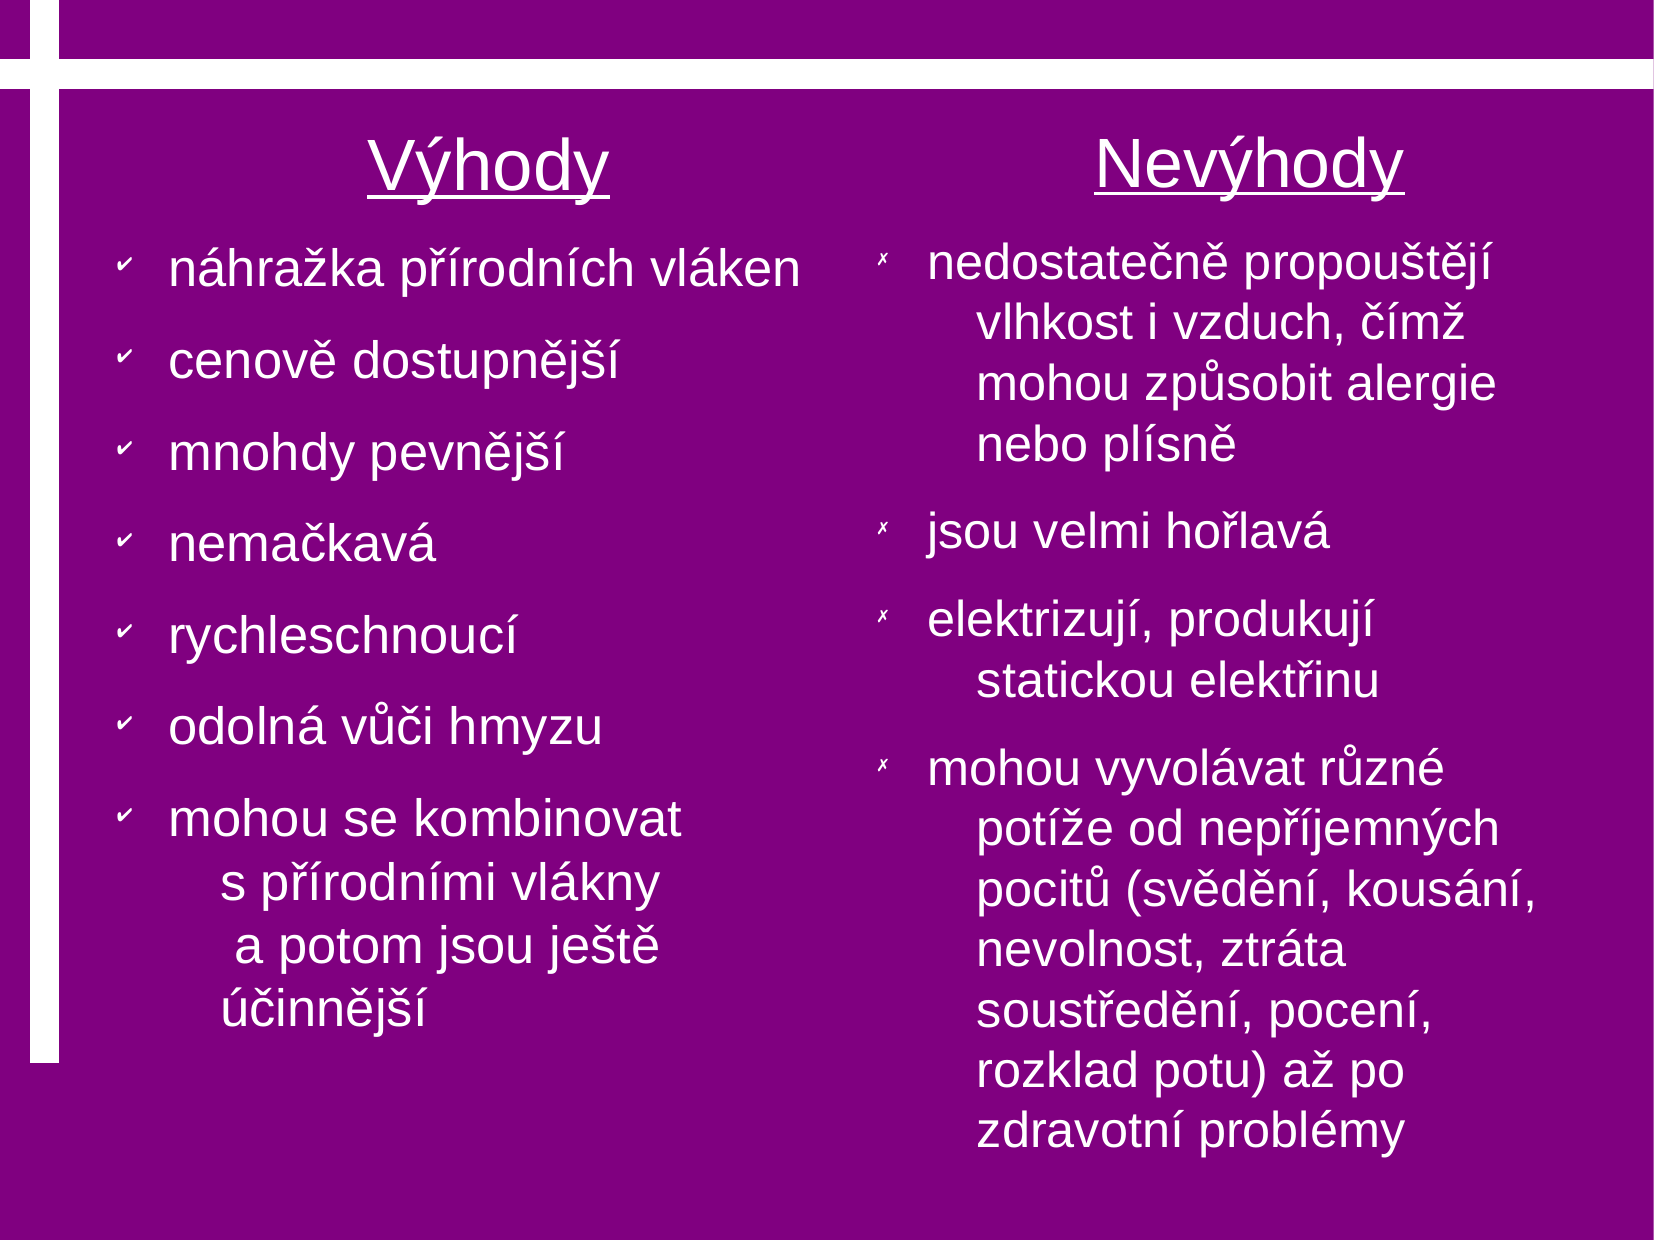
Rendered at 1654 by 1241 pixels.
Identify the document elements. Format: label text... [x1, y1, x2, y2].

list Nevýhody nedostatečně propouštějí vlhkost i vzduch, čímž mohou způsobit alergie nebo plísně jsou velmi hořlavá elektrizují, produkují statickou elektřinu mohou vyvolávat různé potíže od nepříjemných pocitů (svědění, kousání, nevolnost, ztráta soustředění, pocení, rozklad potu) až po zdravotní problémy [845, 118, 1572, 1168]
list Výhody náhražka přírodních vláken cenově dostupnější mnohdy pevnější nemačkavá rychleschnoucí odolná vůči hmyzu mohou se kombinovat s přírodními vlákny a potom jsou ještě účinnější [82, 118, 809, 1109]
text_box [0, 0, 1654, 1063]
